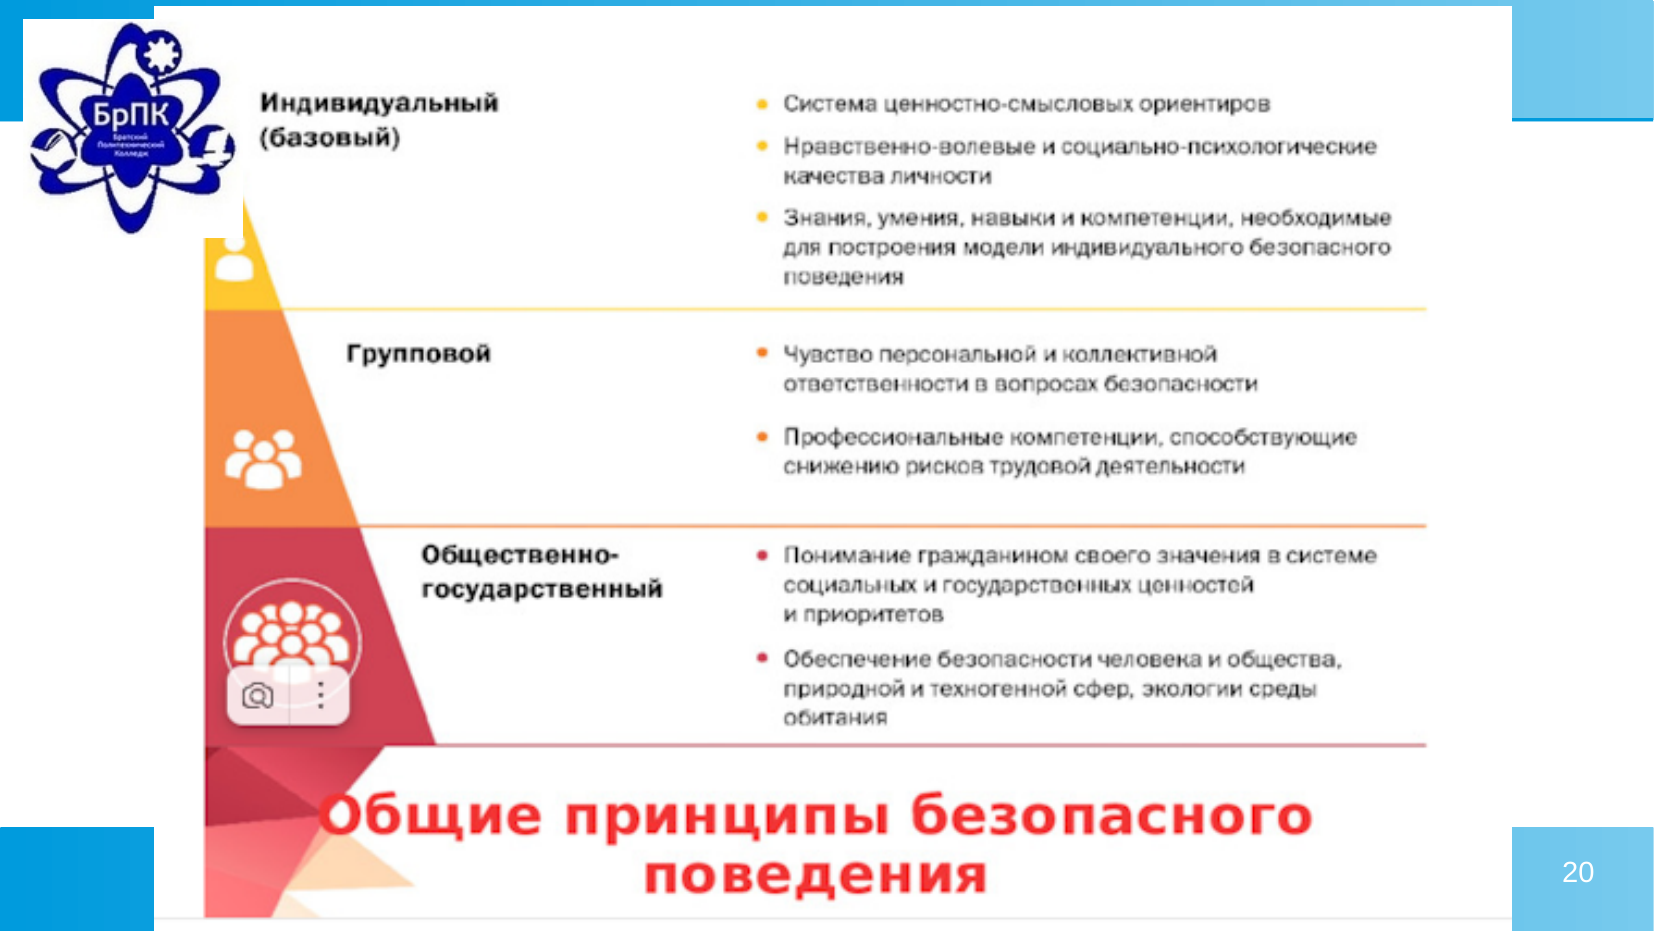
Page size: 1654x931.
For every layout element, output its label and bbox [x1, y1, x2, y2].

picture [23, 6, 1512, 931]
